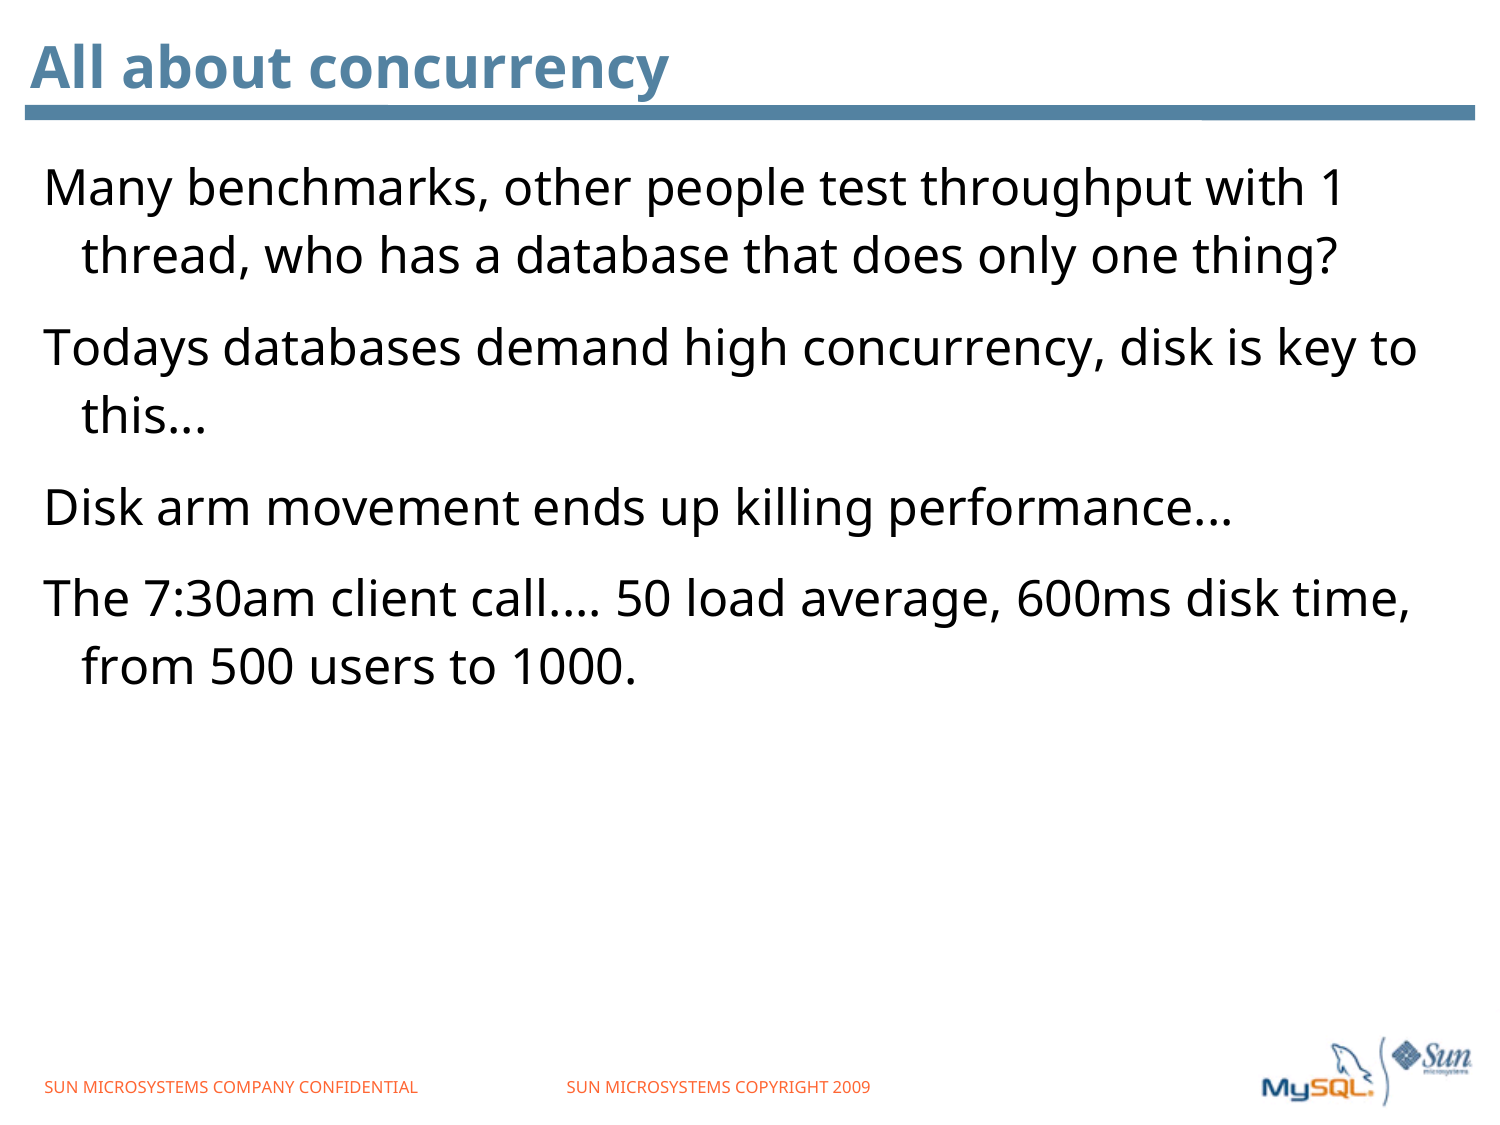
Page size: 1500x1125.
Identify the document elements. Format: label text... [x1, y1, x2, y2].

list Many benchmarks, other people test throughput with 1 thread, who has a database that does only one thing? Todays databases demand high concurrency, disk is key to this... Disk arm movement ends up killing performance... The 7:30am client call.... 50 load average, 600ms disk time, from 500 users to 1000. [43, 151, 1440, 1063]
title All about concurrency [0, 0, 1500, 138]
picture [1246, 1009, 1500, 1125]
